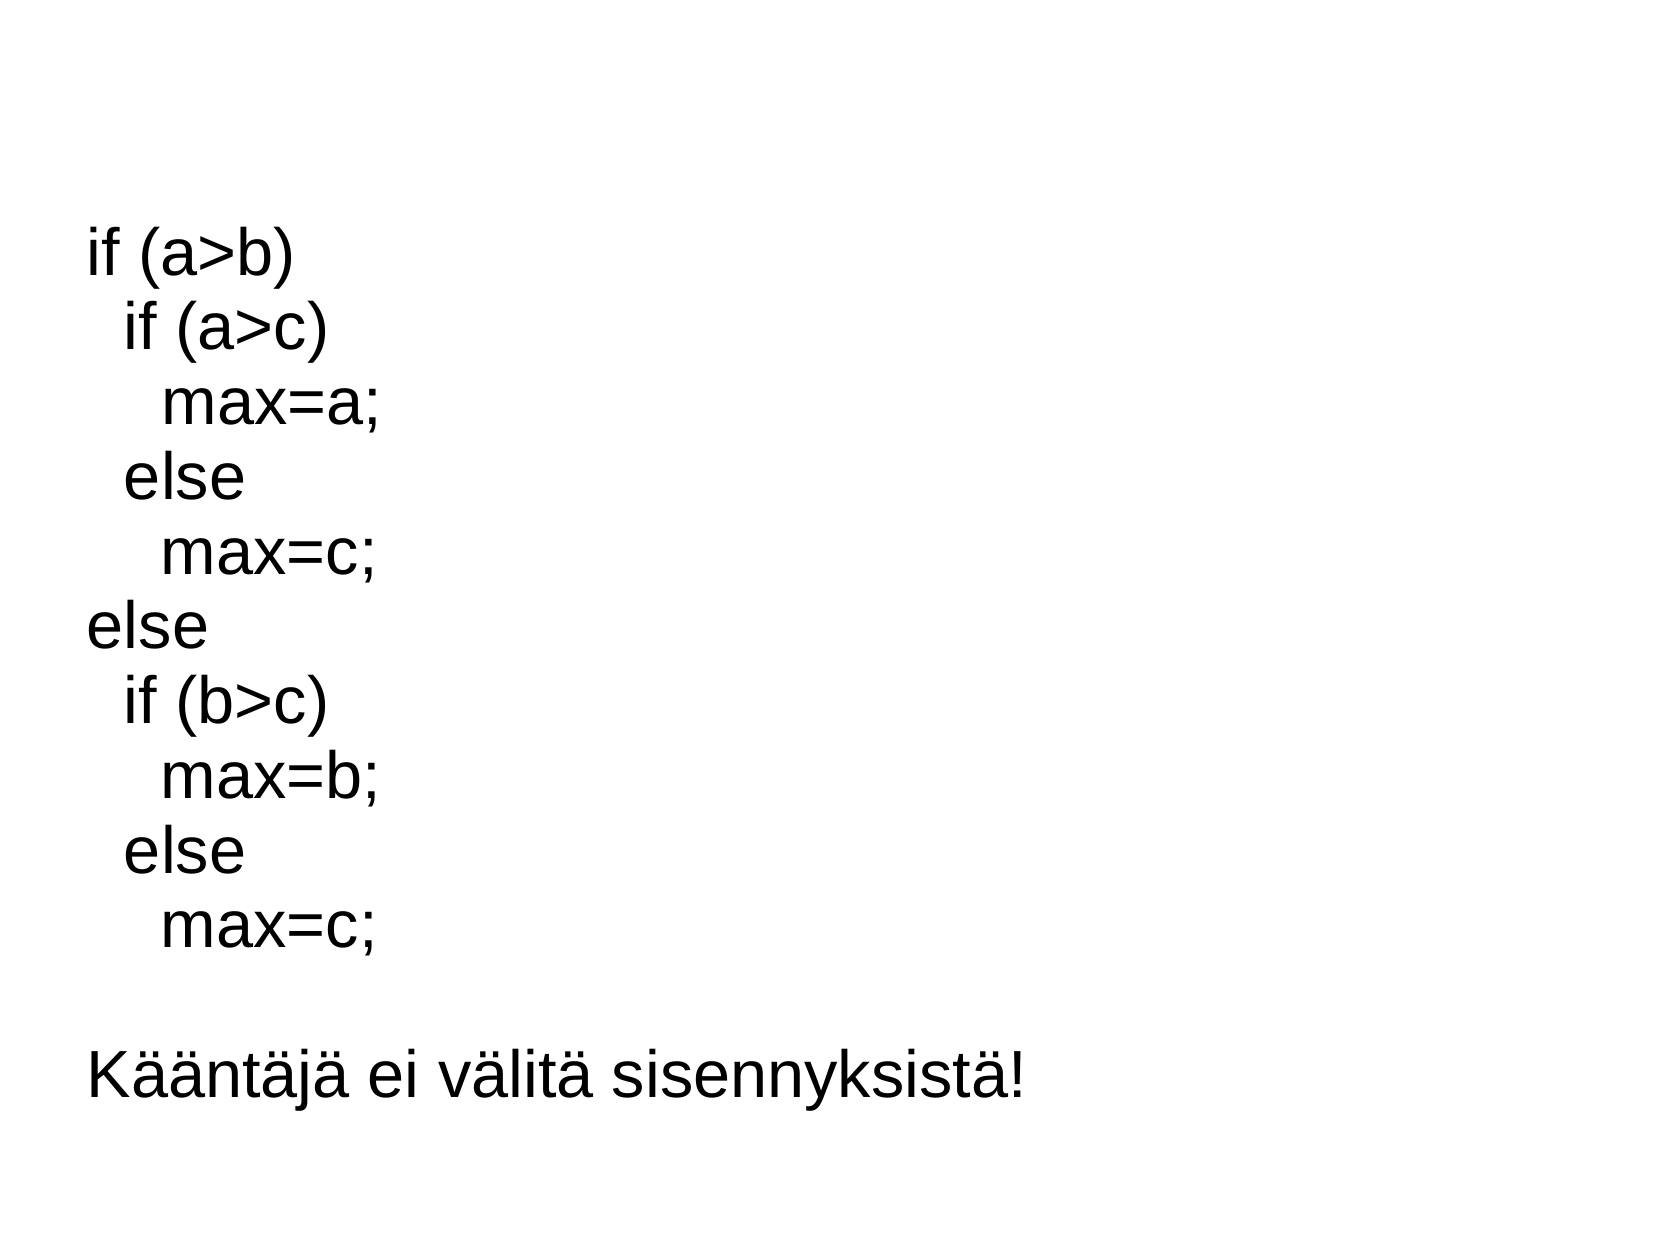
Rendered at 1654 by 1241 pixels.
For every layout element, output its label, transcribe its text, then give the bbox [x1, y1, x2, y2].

text_box if (a>b) if (a>c) max=a; else max=c; else if (b>c) max=b; else max=c; Kääntäjä ei välitä sisennyksistä! [86, 187, 1576, 1139]
